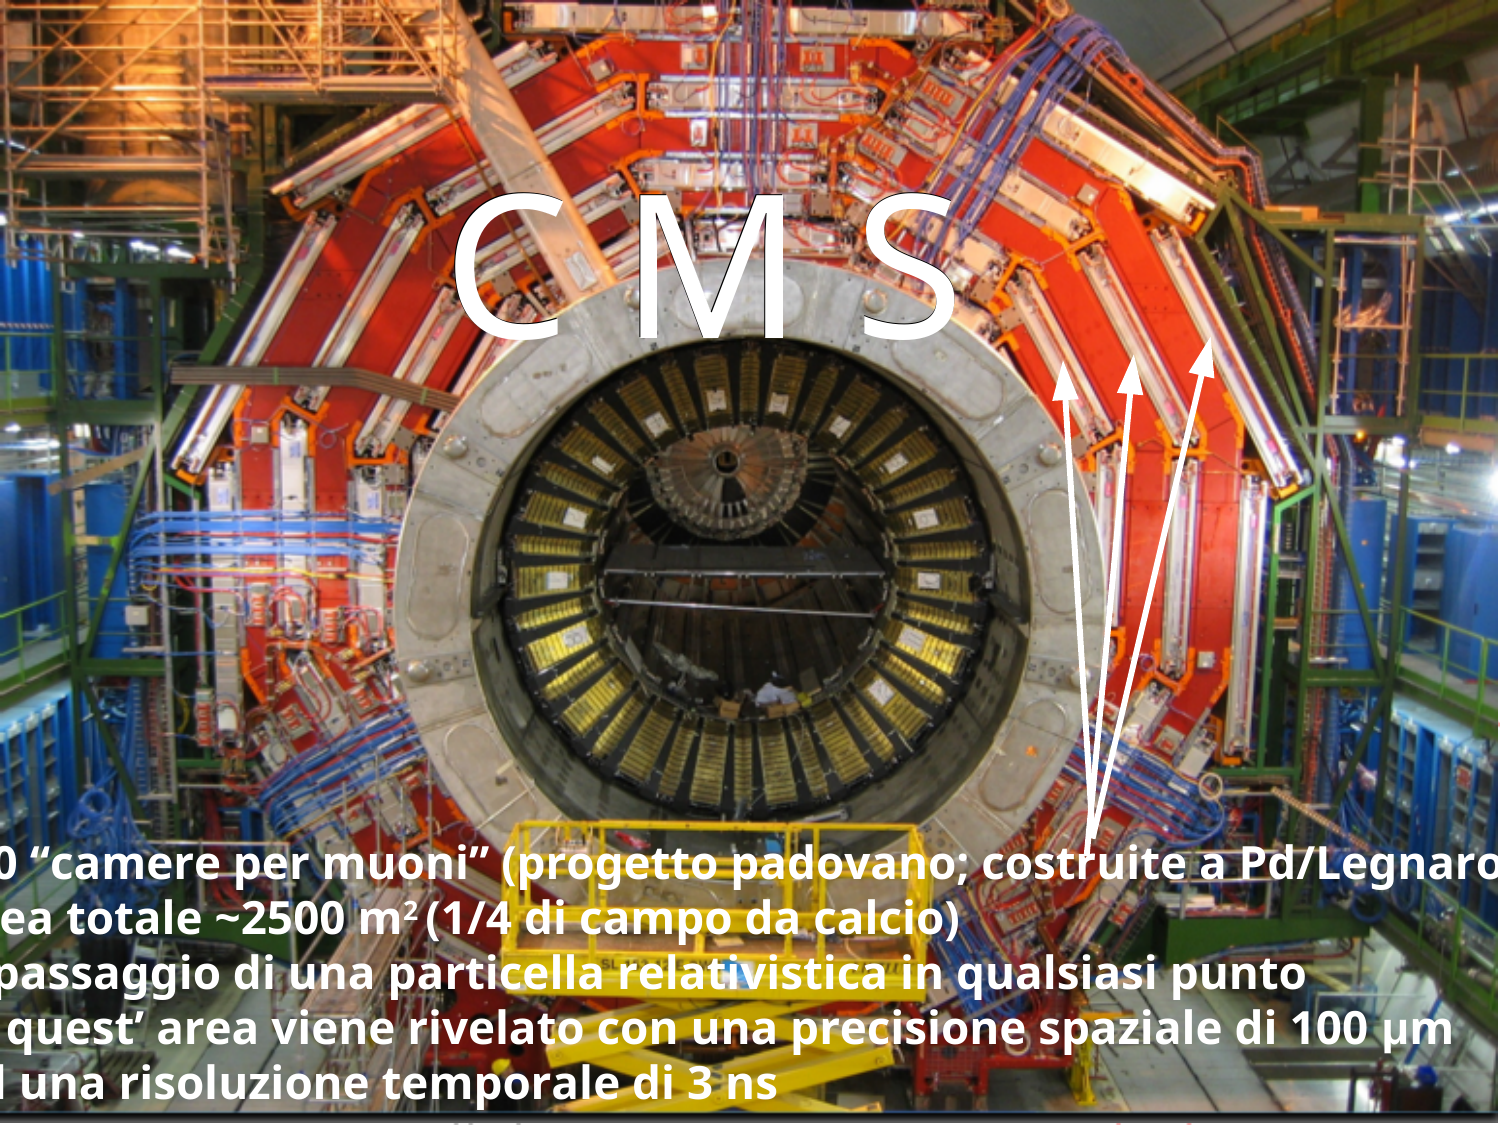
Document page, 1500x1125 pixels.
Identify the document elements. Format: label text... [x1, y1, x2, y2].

text_box C M S [428, 131, 1093, 387]
text_box 250 “camere per muoni” (progetto padovano; costruite a Pd/Legnaro): area totale ~2500 m2 (1/4 di campo da calcio) il passaggio di una particella relativistica in qualsiasi punto di quest’ area viene rivelato con una precisione spaziale di 100 μm ed una risoluzione temporale di 3 ns [0, 825, 1500, 1117]
picture [0, 0, 1500, 825]
picture [0, 1117, 1500, 1125]
